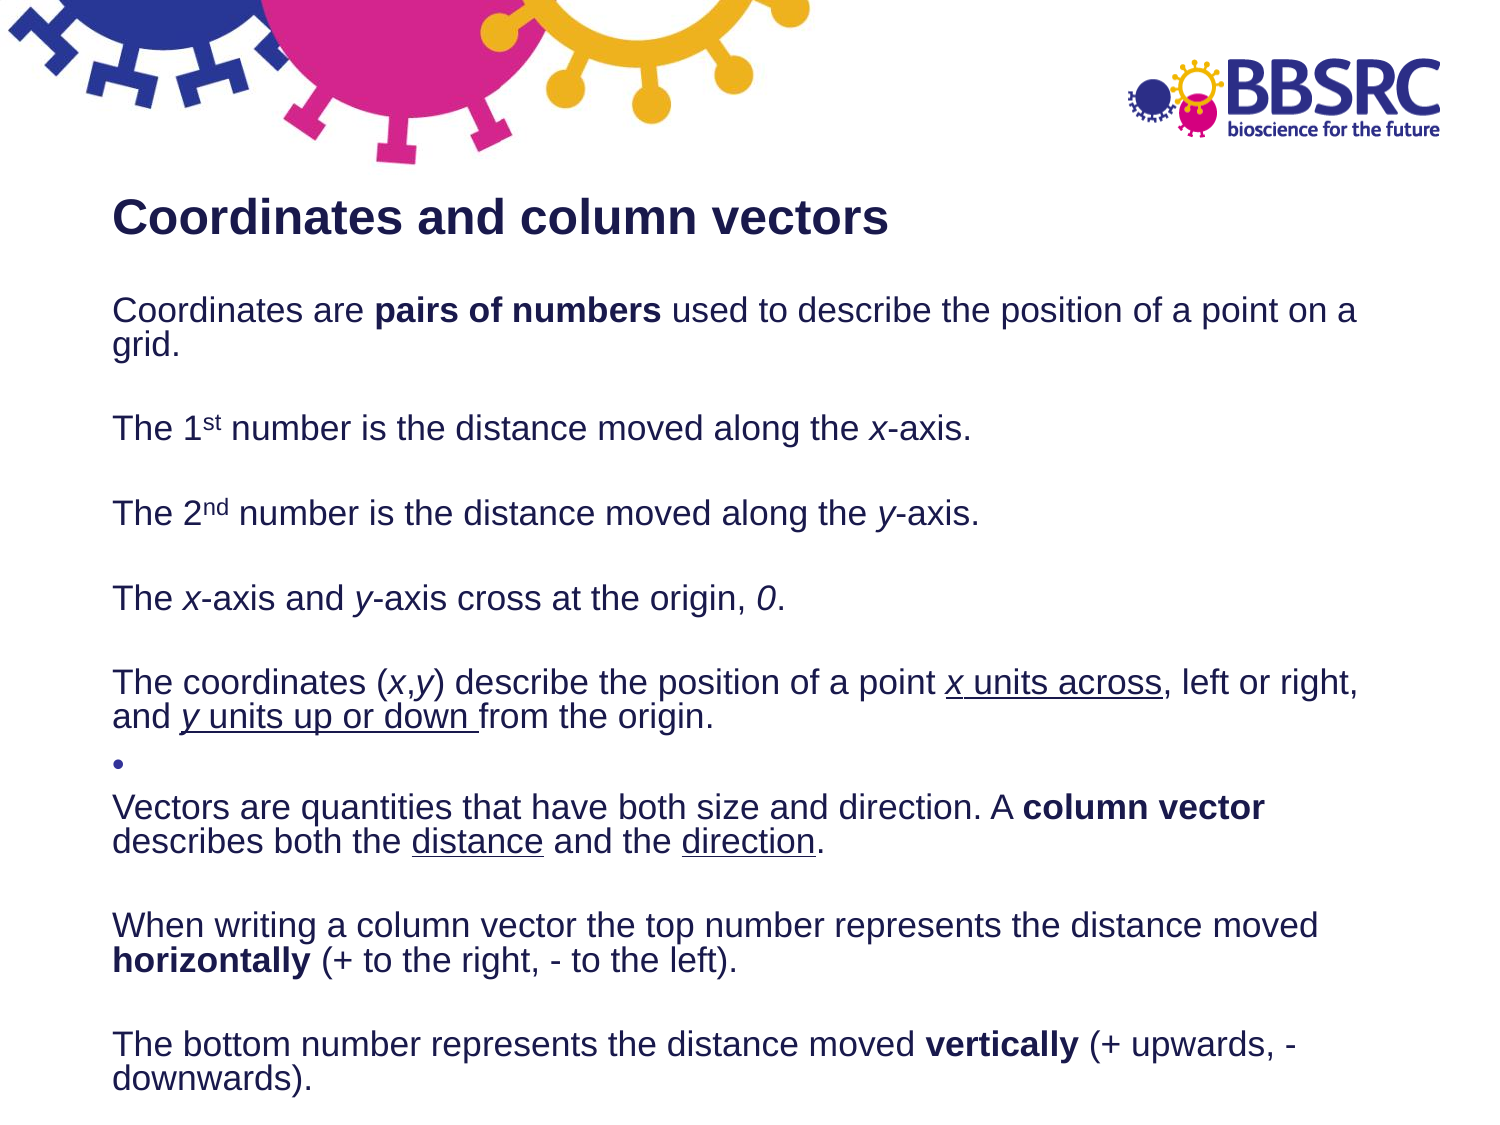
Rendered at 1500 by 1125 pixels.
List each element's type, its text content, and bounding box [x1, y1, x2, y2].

list Coordinates and column vectors Coordinates are pairs of numbers used to describe the position of a point on a grid. The 1st number is the distance moved along the x-axis. The 2nd number is the distance moved along the y-axis. The x-axis and y-axis cross at the origin, 0. The coordinates (x,y) describe the position of a point x units across, left or right, and y units up or down from the origin. Vectors are quantities that have both size and direction. A column vector describes both the distance and the direction. When writing a column vector the top number represents the distance moved horizontally (+ to the right, - to the left). The bottom number represents the distance moved vertically (+ upwards, - downwards). [112, 196, 1377, 1118]
